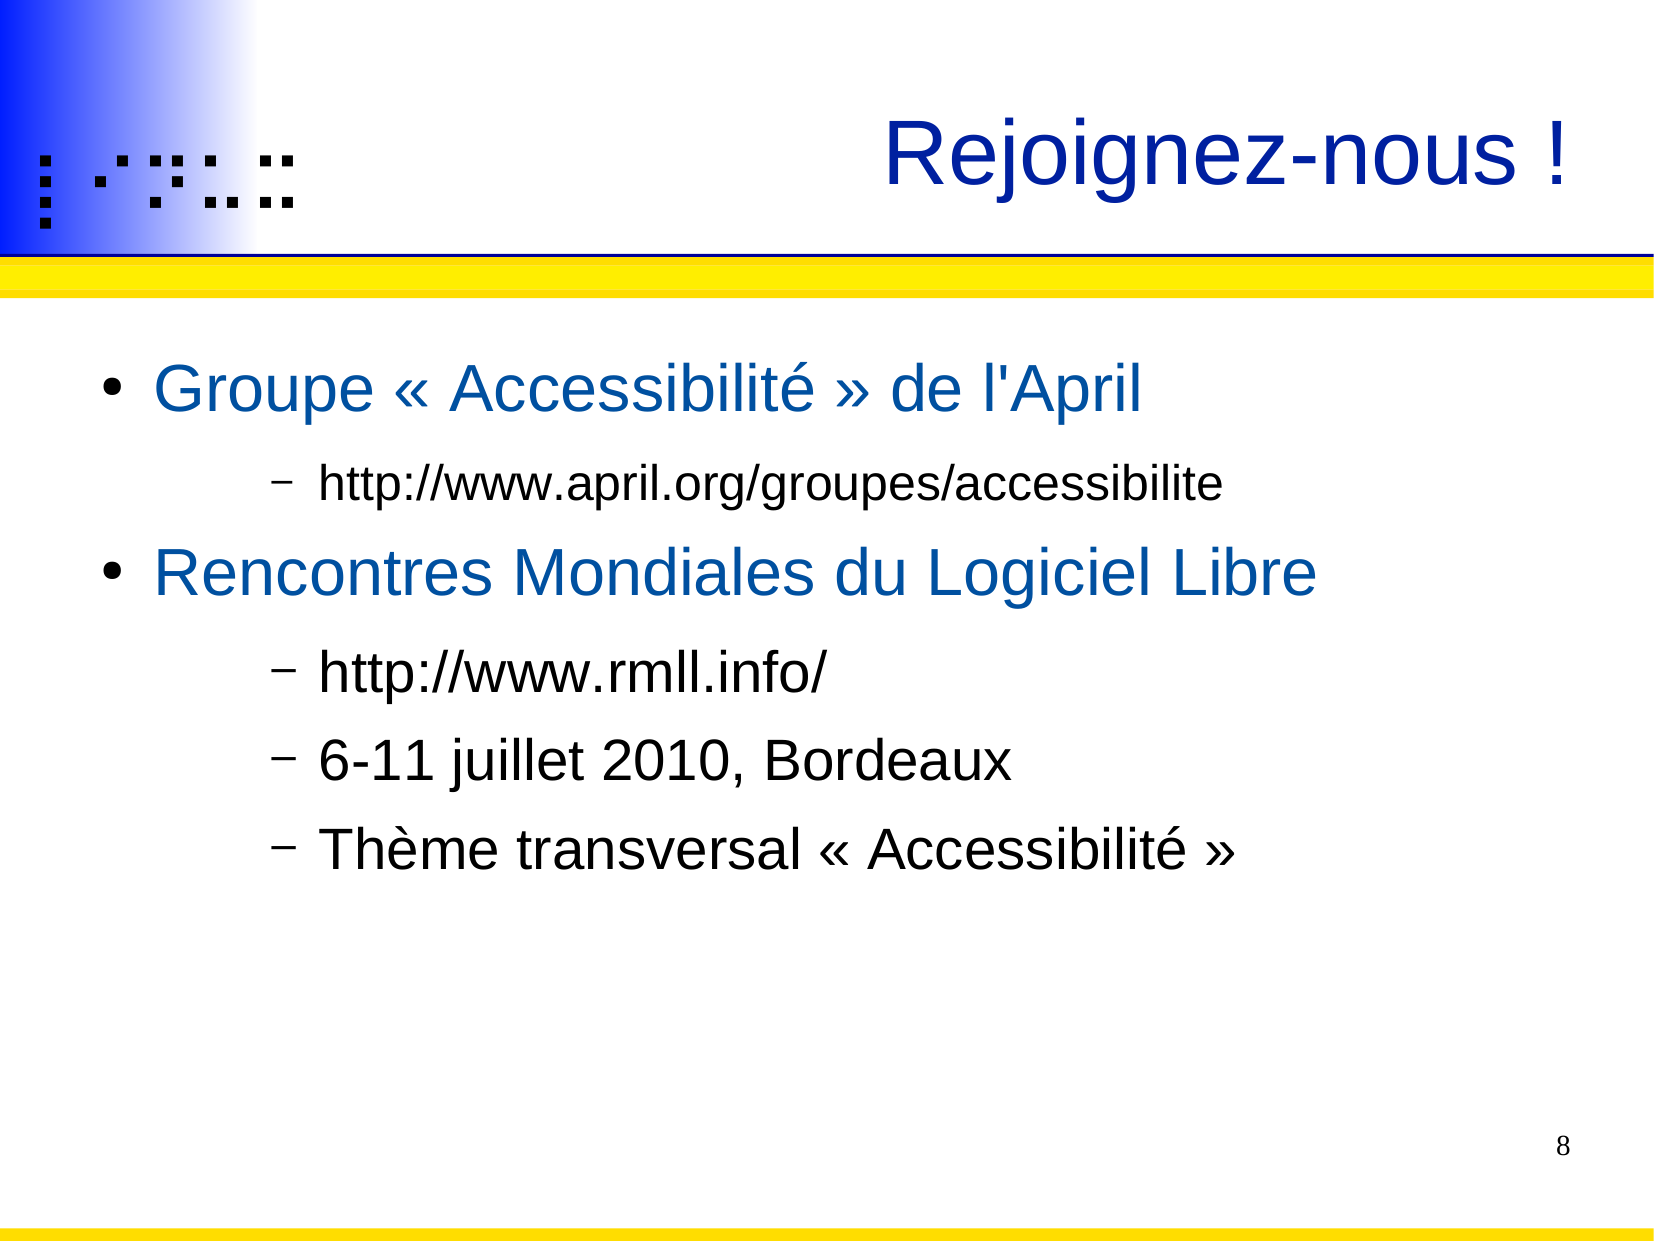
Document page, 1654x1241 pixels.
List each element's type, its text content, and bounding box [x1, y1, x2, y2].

list Groupe « Accessibilité » de l'April http://www.april.org/groupes/accessibilite Rencontres Mondiales du Logiciel Libre http://www.rmll.info/ 6-11 juillet 2010, Bordeaux Thème transversal « Accessibilité » [82, 351, 1571, 1111]
title Rejoignez-nous ! [372, 56, 1571, 250]
